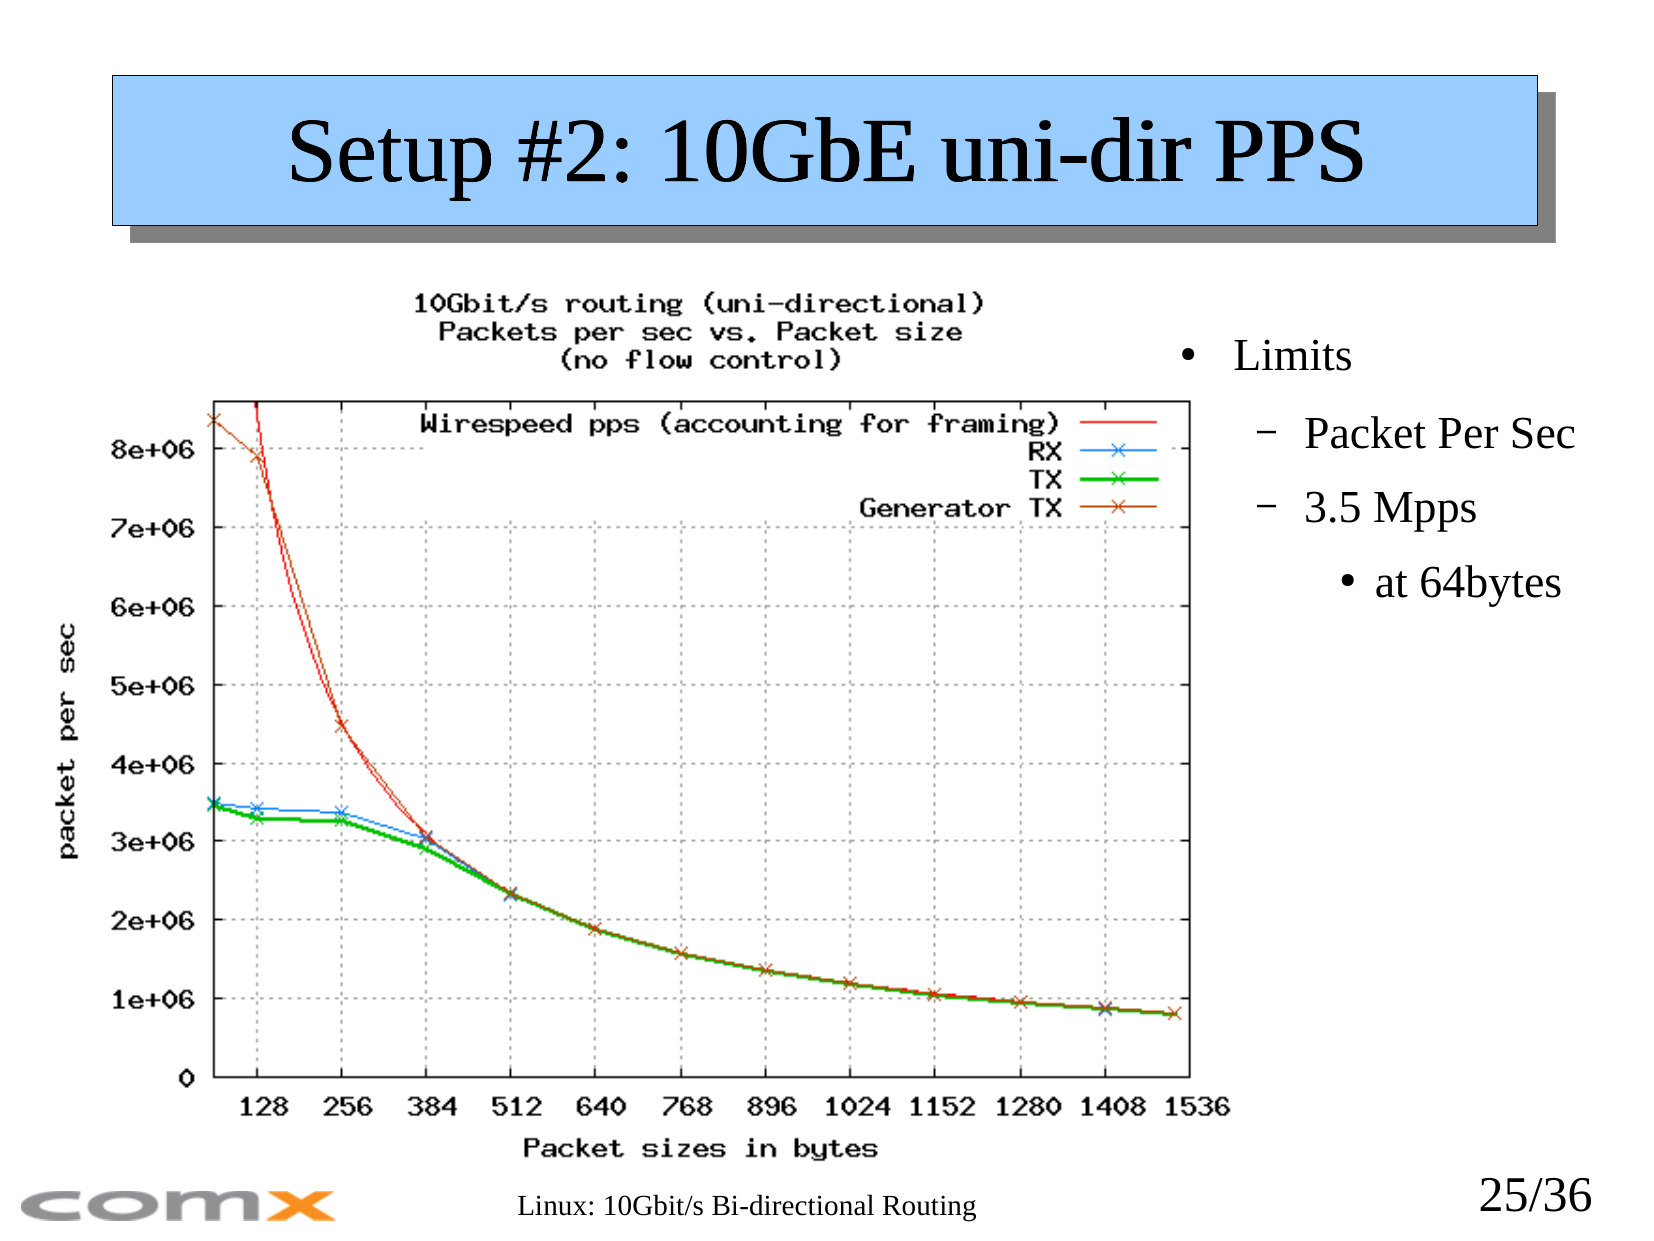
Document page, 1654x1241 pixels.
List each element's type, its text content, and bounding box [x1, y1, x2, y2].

list Limits Packet Per Sec 3.5 Mpps at 64bytes [1162, 330, 1613, 1088]
picture [37, 262, 1238, 1163]
picture [21, 1191, 335, 1221]
title Setup #2: 10GbE uni-dir PPS [116, 75, 1538, 226]
